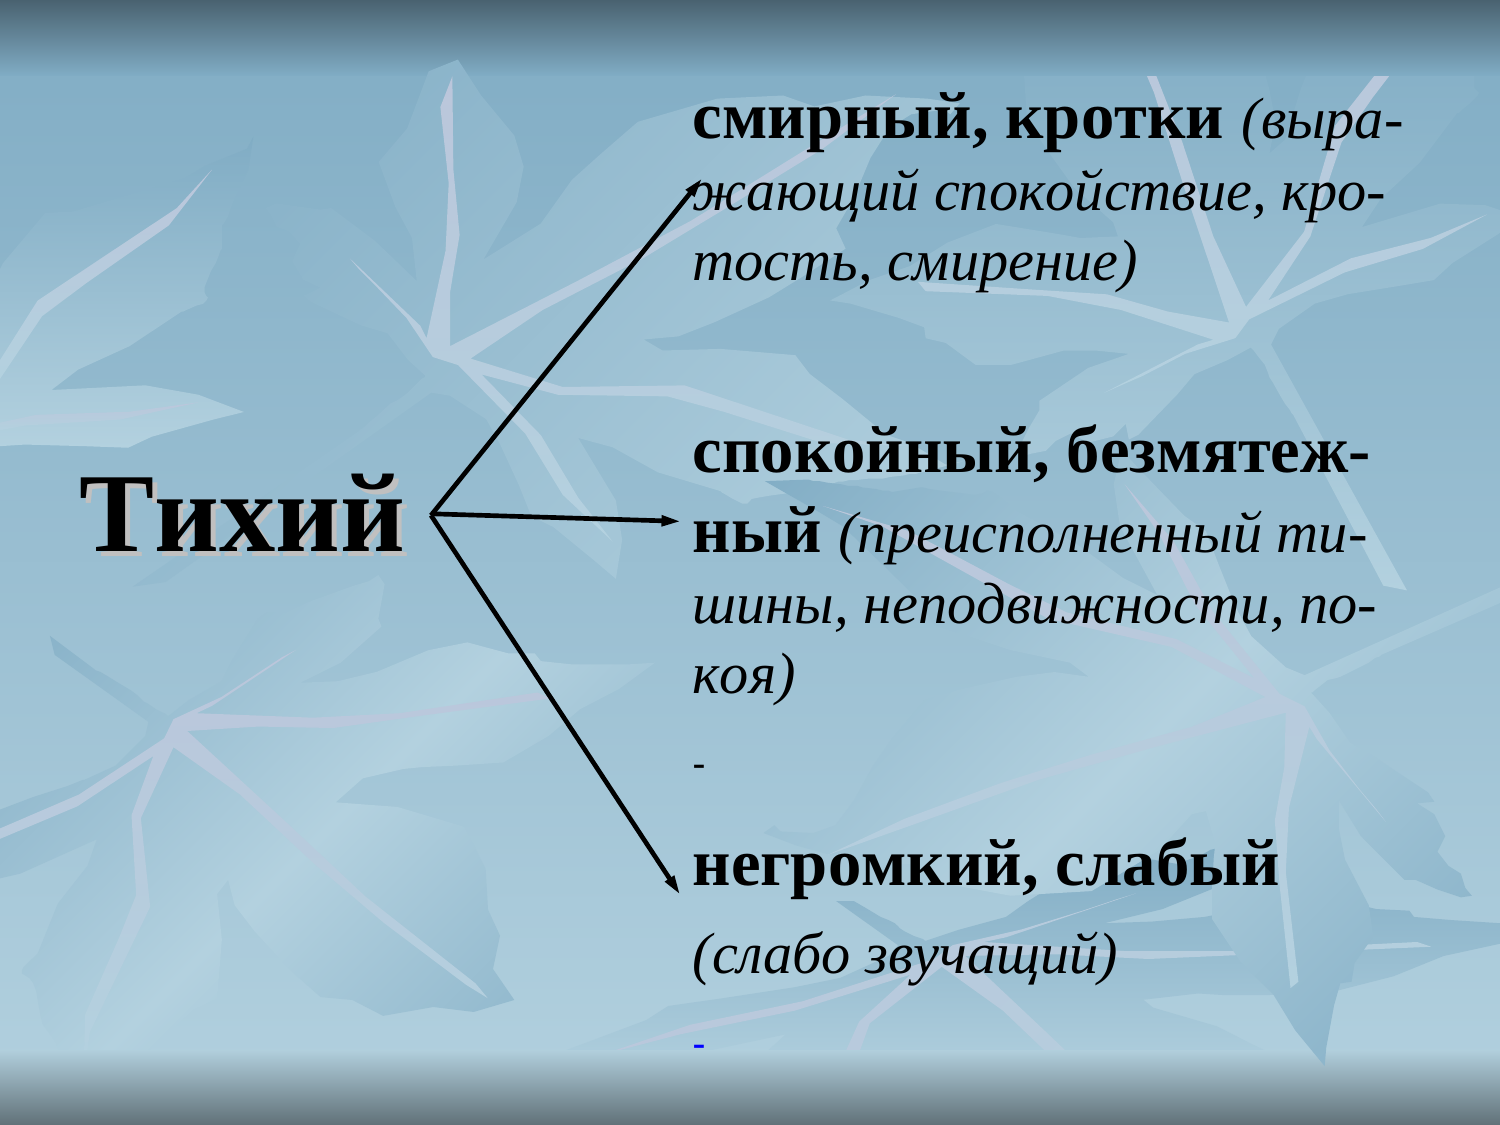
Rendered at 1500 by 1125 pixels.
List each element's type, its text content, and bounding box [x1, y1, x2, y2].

subtitle смирный, кротки (выра-жающий спокойствие, кро-тость, смирение) спокойный, безмятеж-ный (преисполненный ти-шины, неподвижности, по-коя) негромкий, слабый (слабо звучащий) [677, 64, 1450, 1010]
title Тихий [439, 271, 632, 517]
title Тихий [64, 101, 632, 1047]
title Тихий [436, 517, 632, 815]
